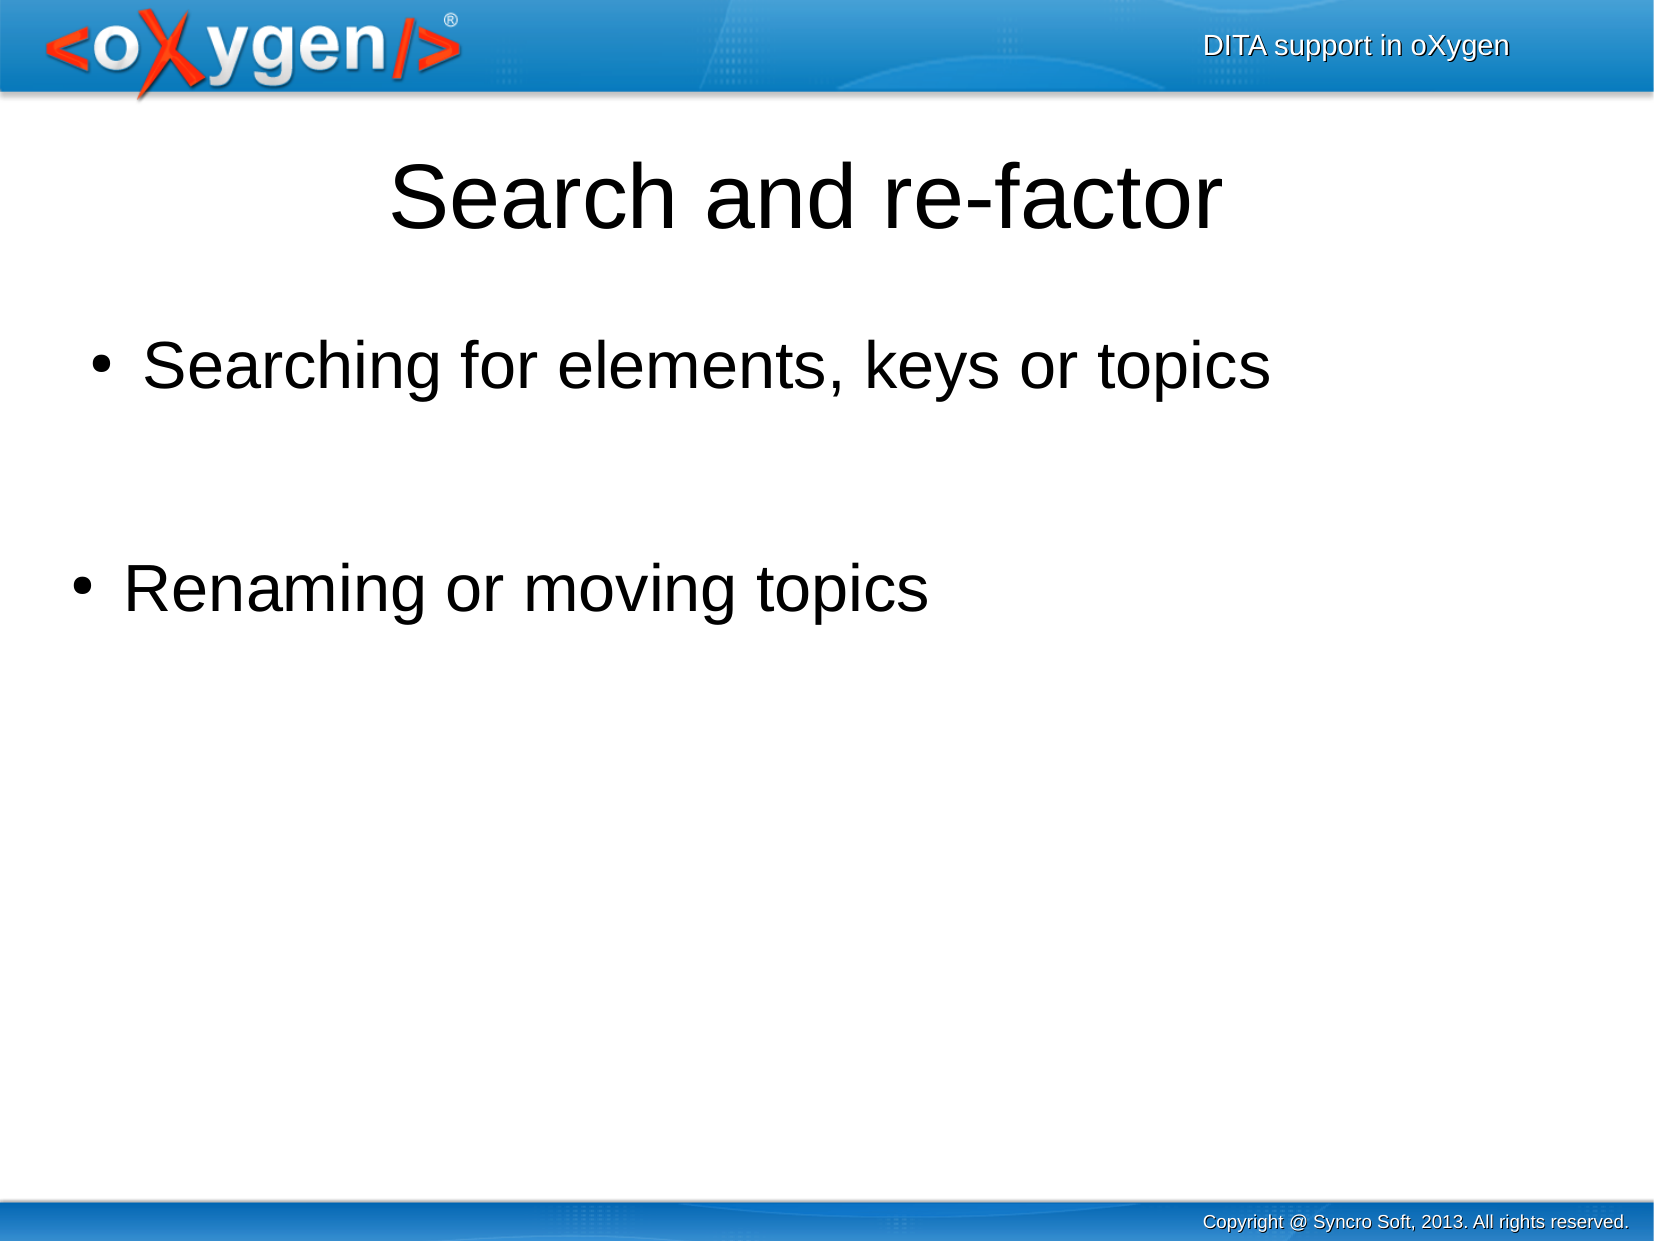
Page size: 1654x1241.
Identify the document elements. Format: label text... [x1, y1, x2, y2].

list Renaming or moving topics [52, 550, 1526, 649]
picture [0, 0, 1654, 109]
list Searching for elements, keys or topics [71, 328, 1545, 426]
picture [0, 1195, 1654, 1241]
title Search and re-factor [62, 93, 1551, 301]
